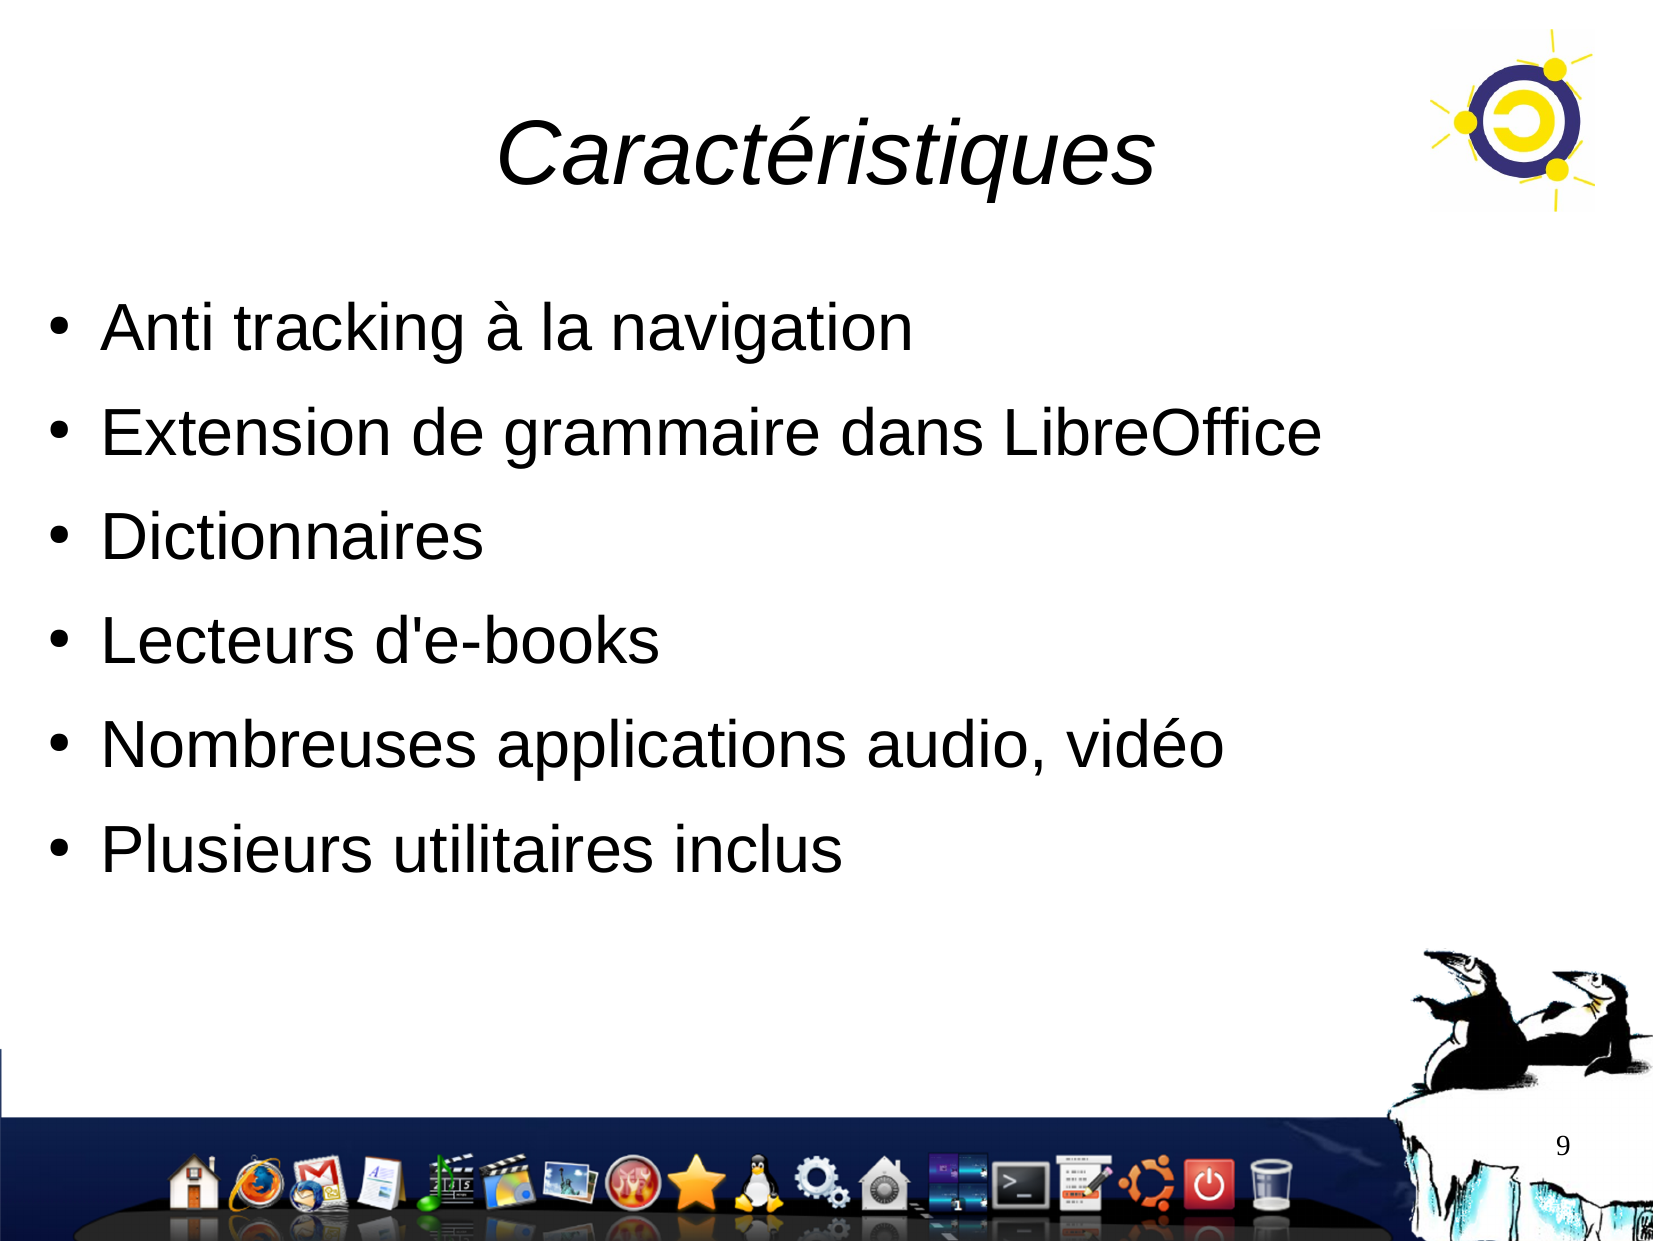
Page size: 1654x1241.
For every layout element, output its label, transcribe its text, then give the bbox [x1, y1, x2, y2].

picture [0, 29, 1653, 1241]
title Caractéristiques [82, 49, 1571, 257]
list Anti tracking à la navigation Extension de grammaire dans LibreOffice Dictionnaires Lecteurs d'e-books Nombreuses applications audio, vidéo Plusieurs utilitaires inclus [29, 290, 1625, 1109]
